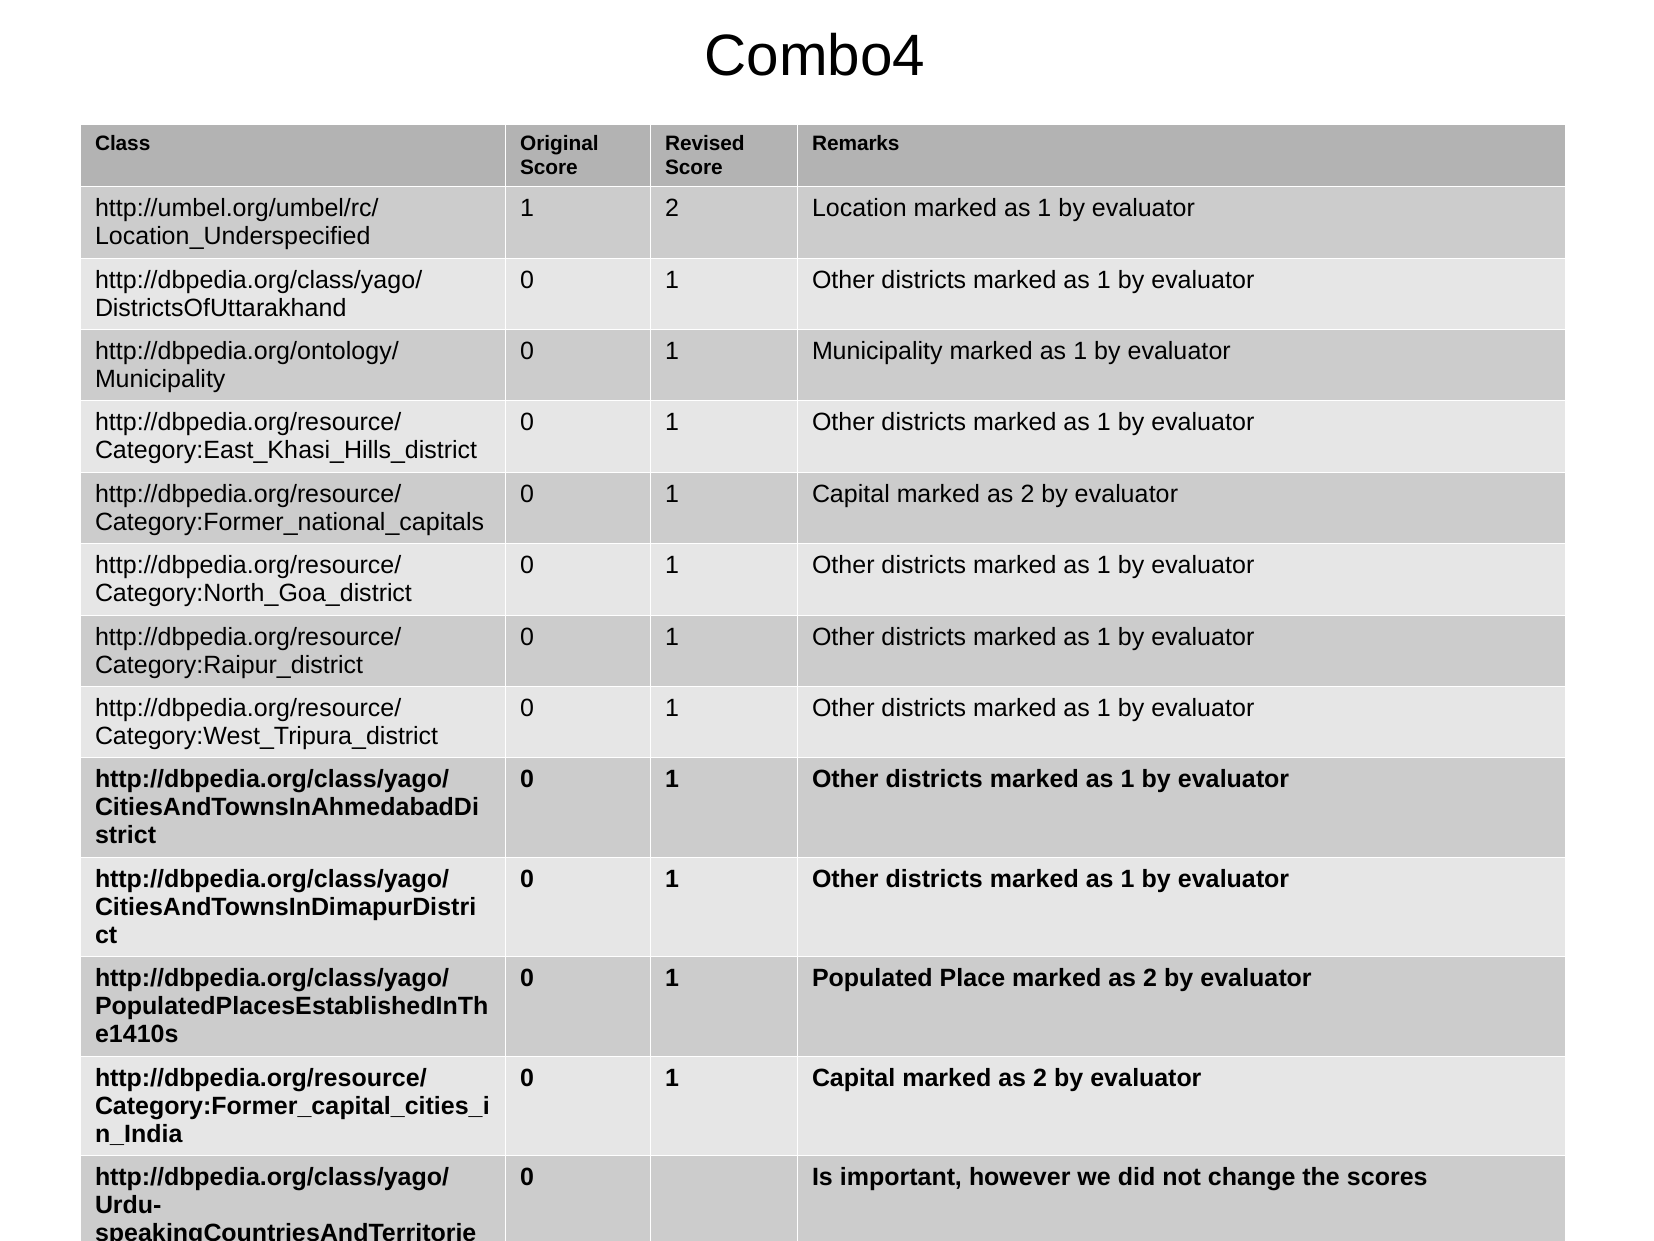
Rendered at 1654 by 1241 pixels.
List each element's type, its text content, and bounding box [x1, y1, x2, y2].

table_cell 1 [651, 687, 797, 757]
table_cell 1 [651, 544, 797, 615]
table_cell 0 [506, 330, 650, 400]
table_cell Is important, however we did not change the scores [798, 1156, 1565, 1241]
table_cell Other districts marked as 1 by evaluator [798, 401, 1565, 472]
table_cell 0 [506, 401, 650, 472]
table_cell 1 [651, 330, 797, 400]
table_header Remarks [798, 125, 1565, 186]
table_cell http://dbpedia.org/resource/Category:West_Tripura_district [81, 687, 505, 757]
table_cell 0 [506, 1057, 650, 1155]
table_cell Capital marked as 2 by evaluator [798, 473, 1565, 543]
table_cell Location marked as 1 by evaluator [798, 187, 1565, 258]
table_cell 1 [651, 401, 797, 472]
table_header Class [81, 125, 505, 186]
table_header Original Score [506, 125, 650, 186]
table_header Revised Score [651, 125, 797, 186]
table_cell Other districts marked as 1 by evaluator [798, 616, 1565, 686]
table_cell 2 [651, 187, 797, 258]
table_cell http://dbpedia.org/resource/Category:Former_capital_cities_in_India [81, 1057, 505, 1155]
table_cell 1 [651, 1057, 797, 1155]
table_cell http://dbpedia.org/class/yago/CitiesAndTownsInDimapurDistrict [81, 858, 505, 956]
table_cell Municipality marked as 1 by evaluator [798, 330, 1565, 400]
table_cell 1 [506, 187, 650, 258]
table_cell Other districts marked as 1 by evaluator [798, 687, 1565, 757]
table_cell 0 [506, 544, 650, 615]
table_cell http://dbpedia.org/resource/Category:Raipur_district [81, 616, 505, 686]
table_cell http://dbpedia.org/resource/Category:Former_national_capitals [81, 473, 505, 543]
table_cell 1 [651, 858, 797, 956]
table_cell 1 [651, 957, 797, 1056]
table_cell 1 [651, 473, 797, 543]
table_cell http://dbpedia.org/class/yago/DistrictsOfUttarakhand [81, 259, 505, 329]
title Combo4 [70, 22, 1560, 88]
table_cell 0 [506, 957, 650, 1056]
table_cell 0 [506, 858, 650, 956]
table_cell http://dbpedia.org/ontology/Municipality [81, 330, 505, 400]
table_cell 0 [506, 1156, 650, 1241]
table_cell 0 [506, 259, 650, 329]
table_cell 1 [651, 616, 797, 686]
table_cell Other districts marked as 1 by evaluator [798, 758, 1565, 857]
table_cell Other districts marked as 1 by evaluator [798, 259, 1565, 329]
table_cell http://dbpedia.org/class/yago/CitiesAndTownsInAhmedabadDistrict [81, 758, 505, 857]
table_cell Capital marked as 2 by evaluator [798, 1057, 1565, 1155]
table_cell http://dbpedia.org/resource/Category:East_Khasi_Hills_district [81, 401, 505, 472]
table_cell Other districts marked as 1 by evaluator [798, 544, 1565, 615]
table_cell 0 [506, 758, 650, 857]
table_cell 1 [651, 259, 797, 329]
table_cell http://dbpedia.org/class/yago/PopulatedPlacesEstablishedInThe1410s [81, 957, 505, 1056]
table_cell 1 [651, 758, 797, 857]
table_cell 0 [506, 687, 650, 757]
table_cell [651, 1156, 797, 1241]
table_cell 0 [506, 473, 650, 543]
table_cell http://dbpedia.org/resource/Category:North_Goa_district [81, 544, 505, 615]
table_cell 0 [506, 616, 650, 686]
table_cell http://umbel.org/umbel/rc/Location_Underspecified [81, 187, 505, 258]
table_cell Other districts marked as 1 by evaluator [798, 858, 1565, 956]
table_cell http://dbpedia.org/class/yago/Urdu-speakingCountriesAndTerritories [81, 1156, 505, 1241]
table_cell Populated Place marked as 2 by evaluator [798, 957, 1565, 1056]
